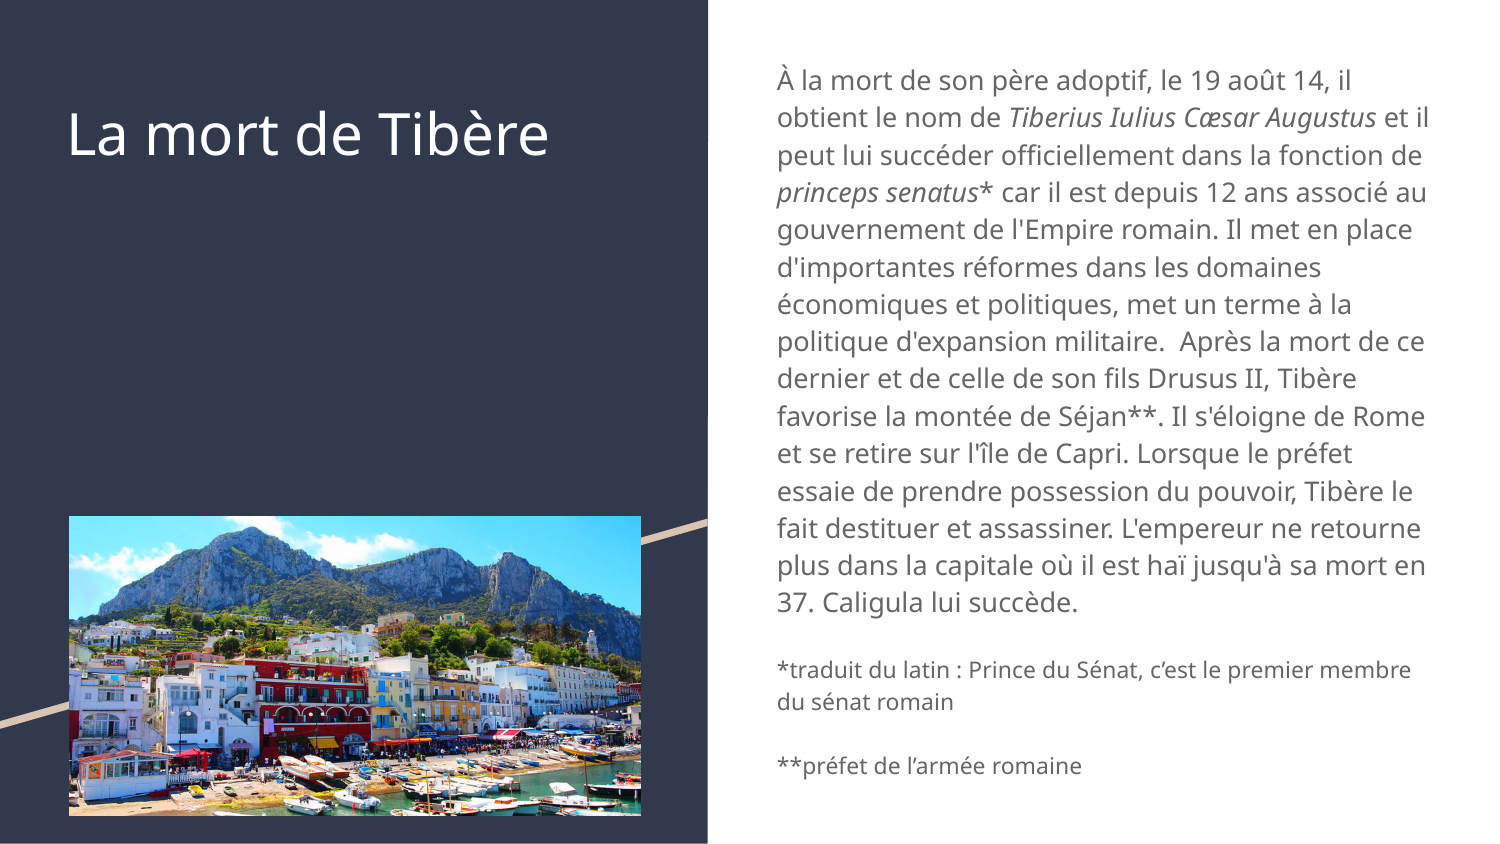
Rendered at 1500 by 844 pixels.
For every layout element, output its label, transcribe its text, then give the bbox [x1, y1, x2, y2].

picture [69, 516, 641, 817]
list À la mort de son père adoptif, le 19 août 14, il obtient le nom de Tiberius Iulius Cæsar Augustus et il peut lui succéder officiellement dans la fonction de princeps senatus* car il est depuis 12 ans associé au gouvernement de l'Empire romain. Il met en place d'importantes réformes dans les domaines économiques et politiques, met un terme à la politique d'expansion militaire. Après la mort de ce dernier et de celle de son fils Drusus II, Tibère favorise la montée de Séjan**. Il s'éloigne de Rome et se retire sur l'île de Capri. Lorsque le préfet essaie de prendre possession du pouvoir, Tibère le fait destituer et assassiner. L'empereur ne retourne plus dans la capitale où il est haï jusqu'à sa mort en 37. Caligula lui succède. *traduit du latin : Prince du Sénat, c’est le premier membre du sénat romain **préfet de l’armée romaine [761, 43, 1446, 716]
title La mort de Tibère [51, 82, 660, 494]
